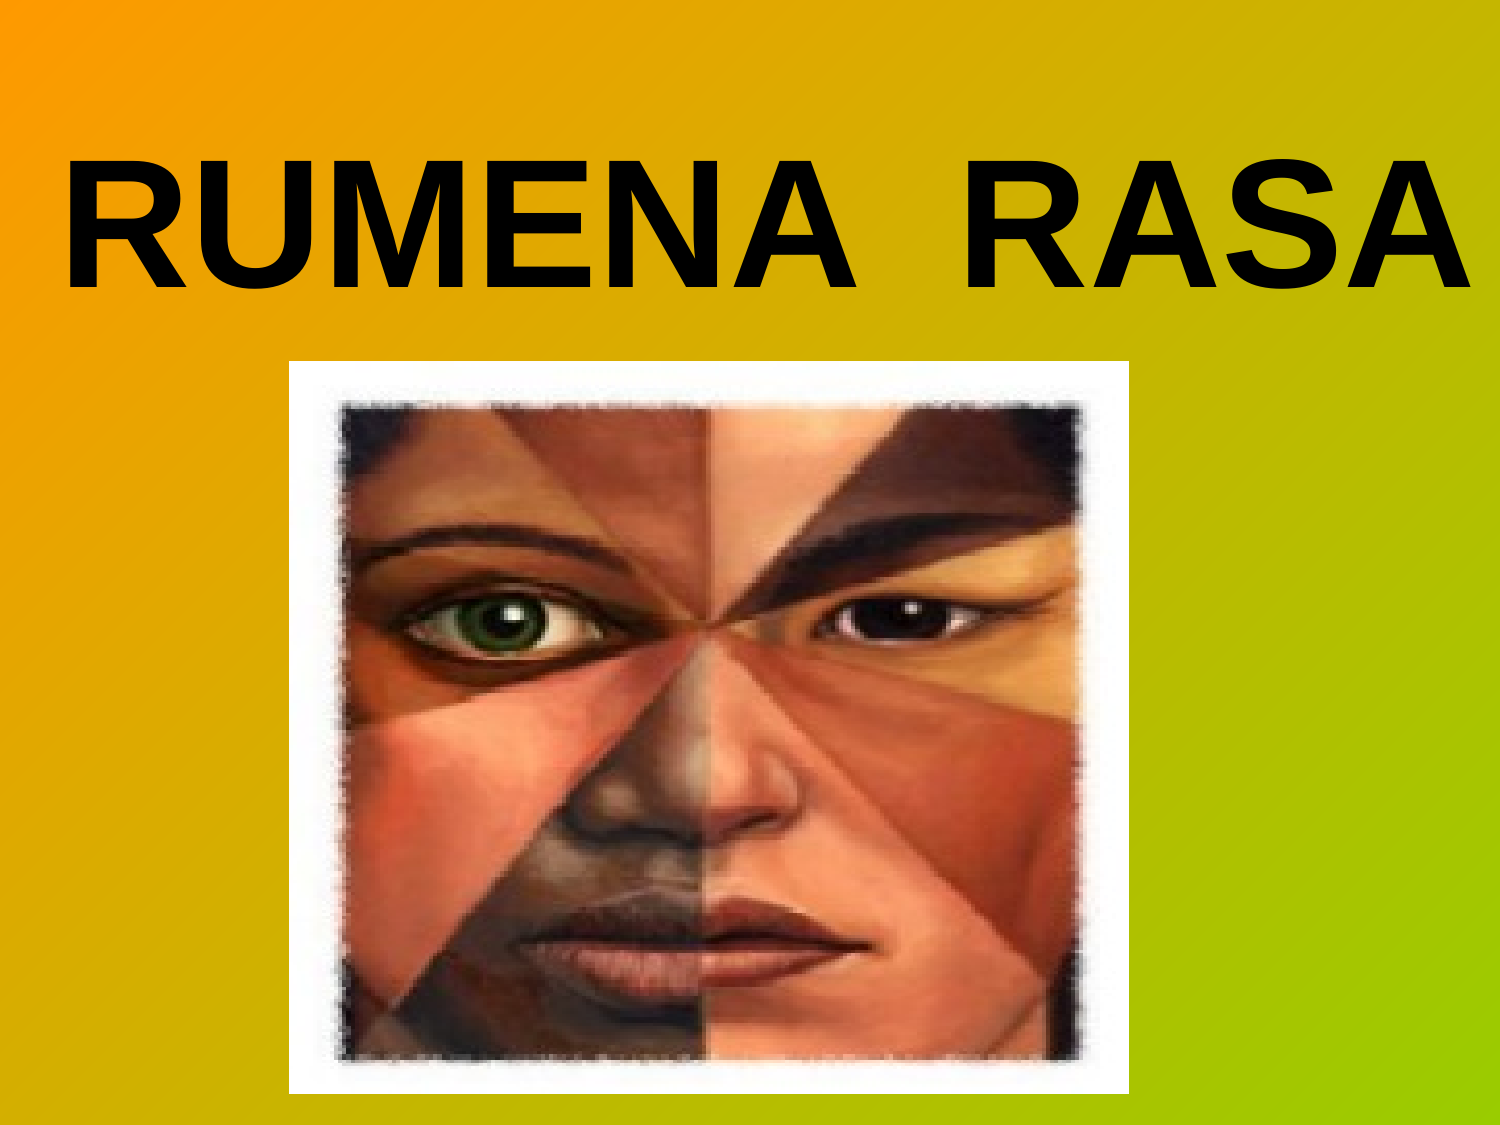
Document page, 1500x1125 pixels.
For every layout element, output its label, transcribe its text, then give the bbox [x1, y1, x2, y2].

title RUMENA RASA [0, 31, 1500, 398]
picture [289, 361, 1129, 1094]
